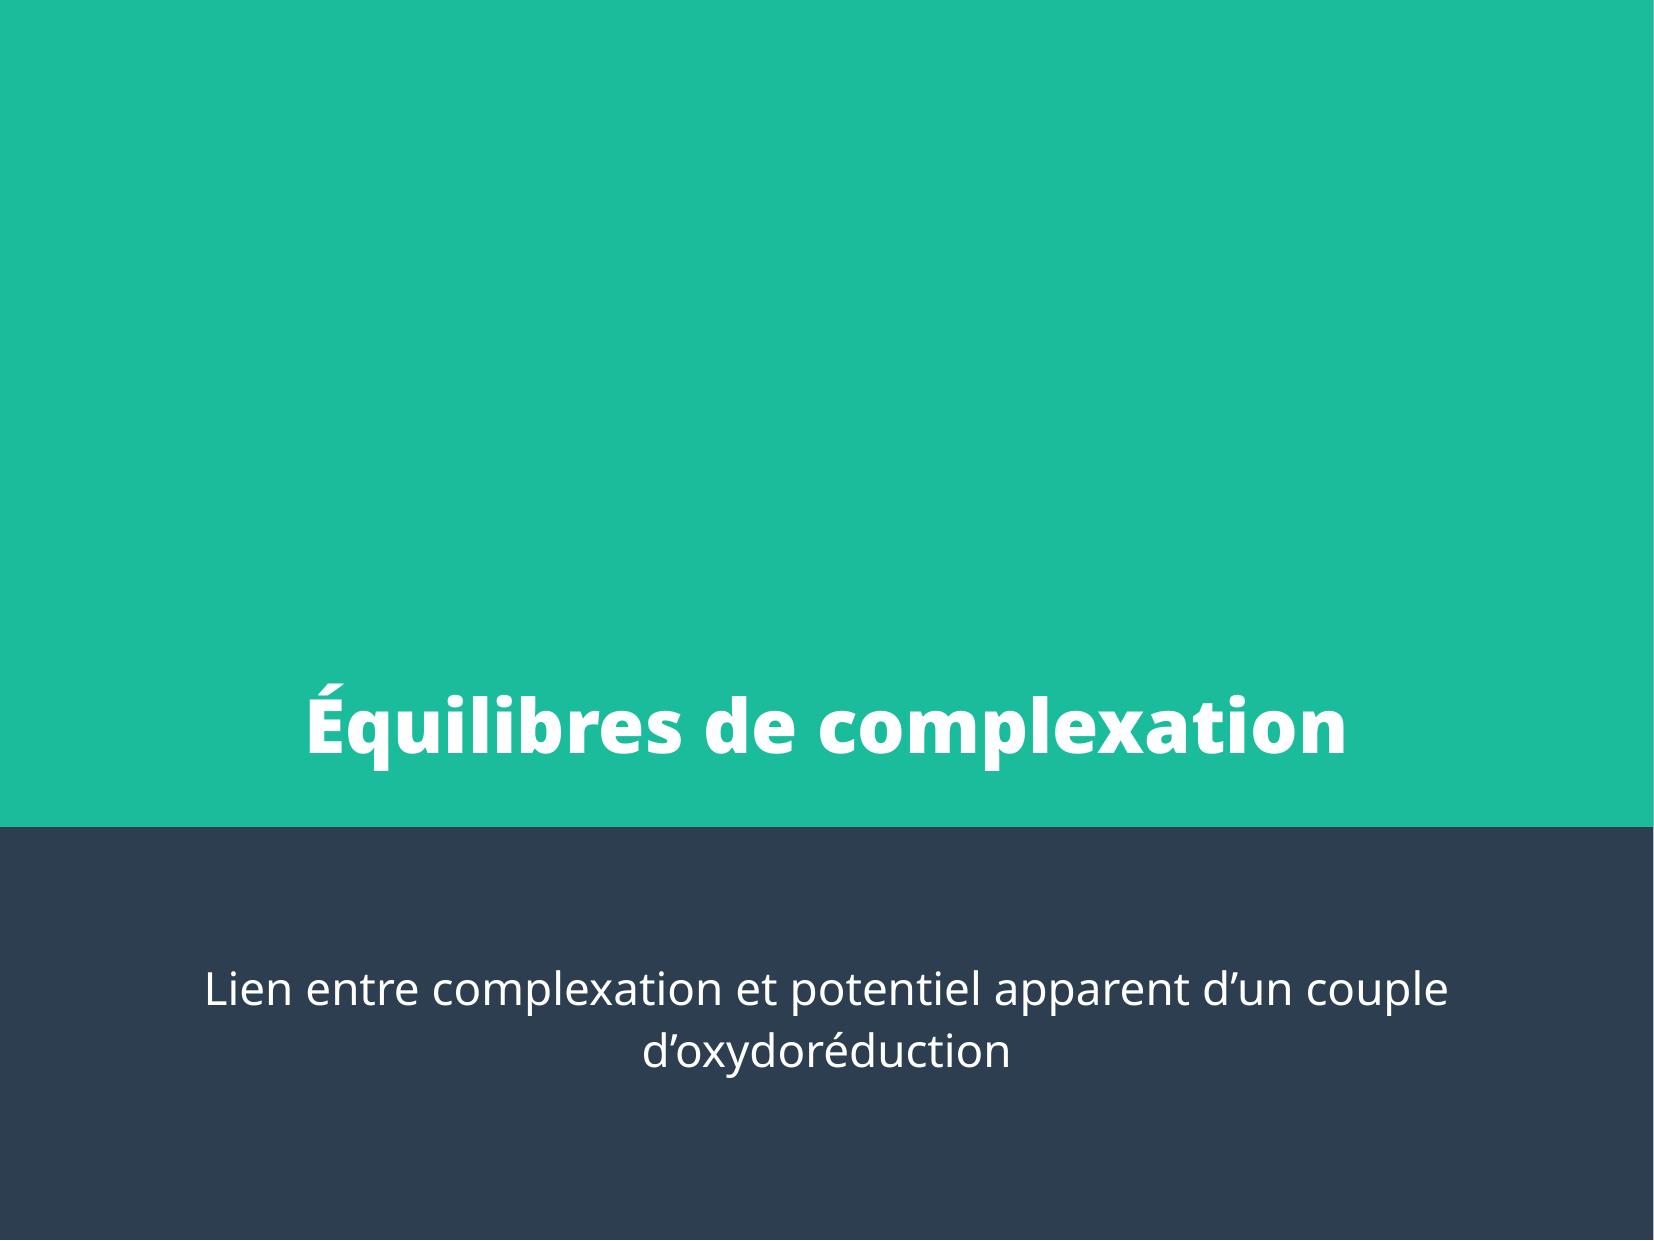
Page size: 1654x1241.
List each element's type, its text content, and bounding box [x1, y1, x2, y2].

subtitle Lien entre complexation et potentiel apparent d’un couple d’oxydoréduction [59, 856, 1595, 1182]
title Équilibres de complexation [59, 620, 1595, 778]
